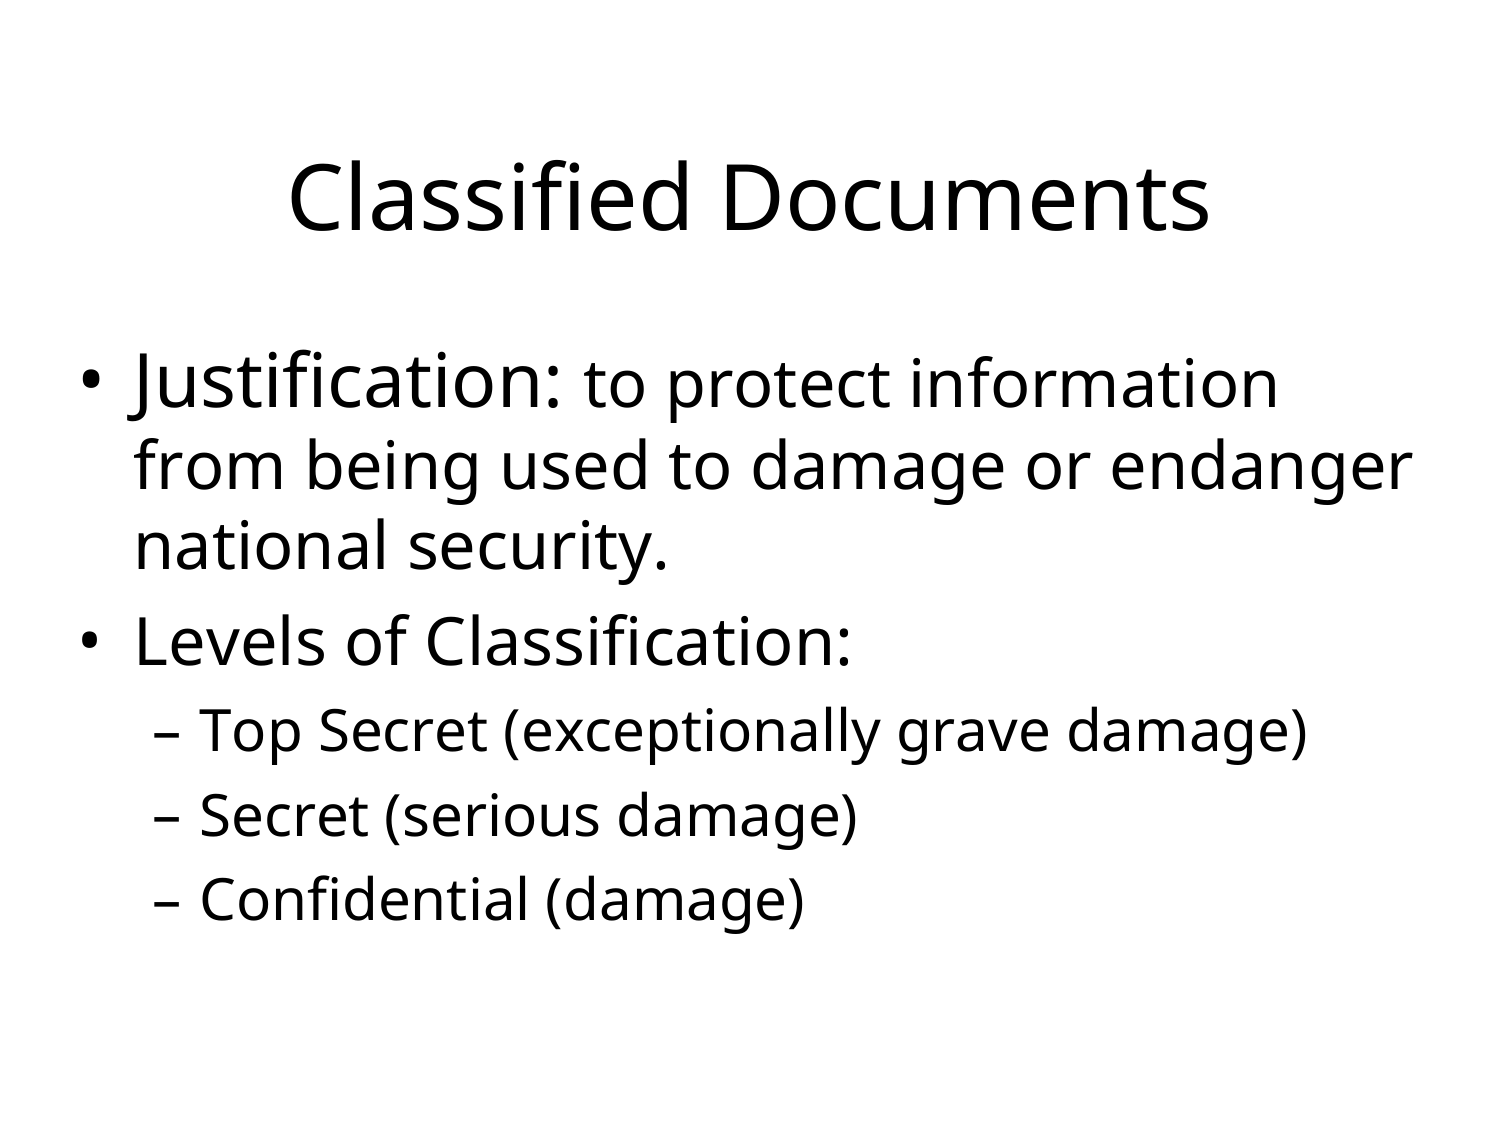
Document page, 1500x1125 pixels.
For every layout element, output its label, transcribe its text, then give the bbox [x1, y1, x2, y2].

list Justification: to protect information from being used to damage or endanger national security. Levels of Classification: Top Secret (exceptionally grave damage) Secret (serious damage) Confidential (damage) [62, 324, 1438, 1001]
title Classified Documents [112, 99, 1388, 288]
